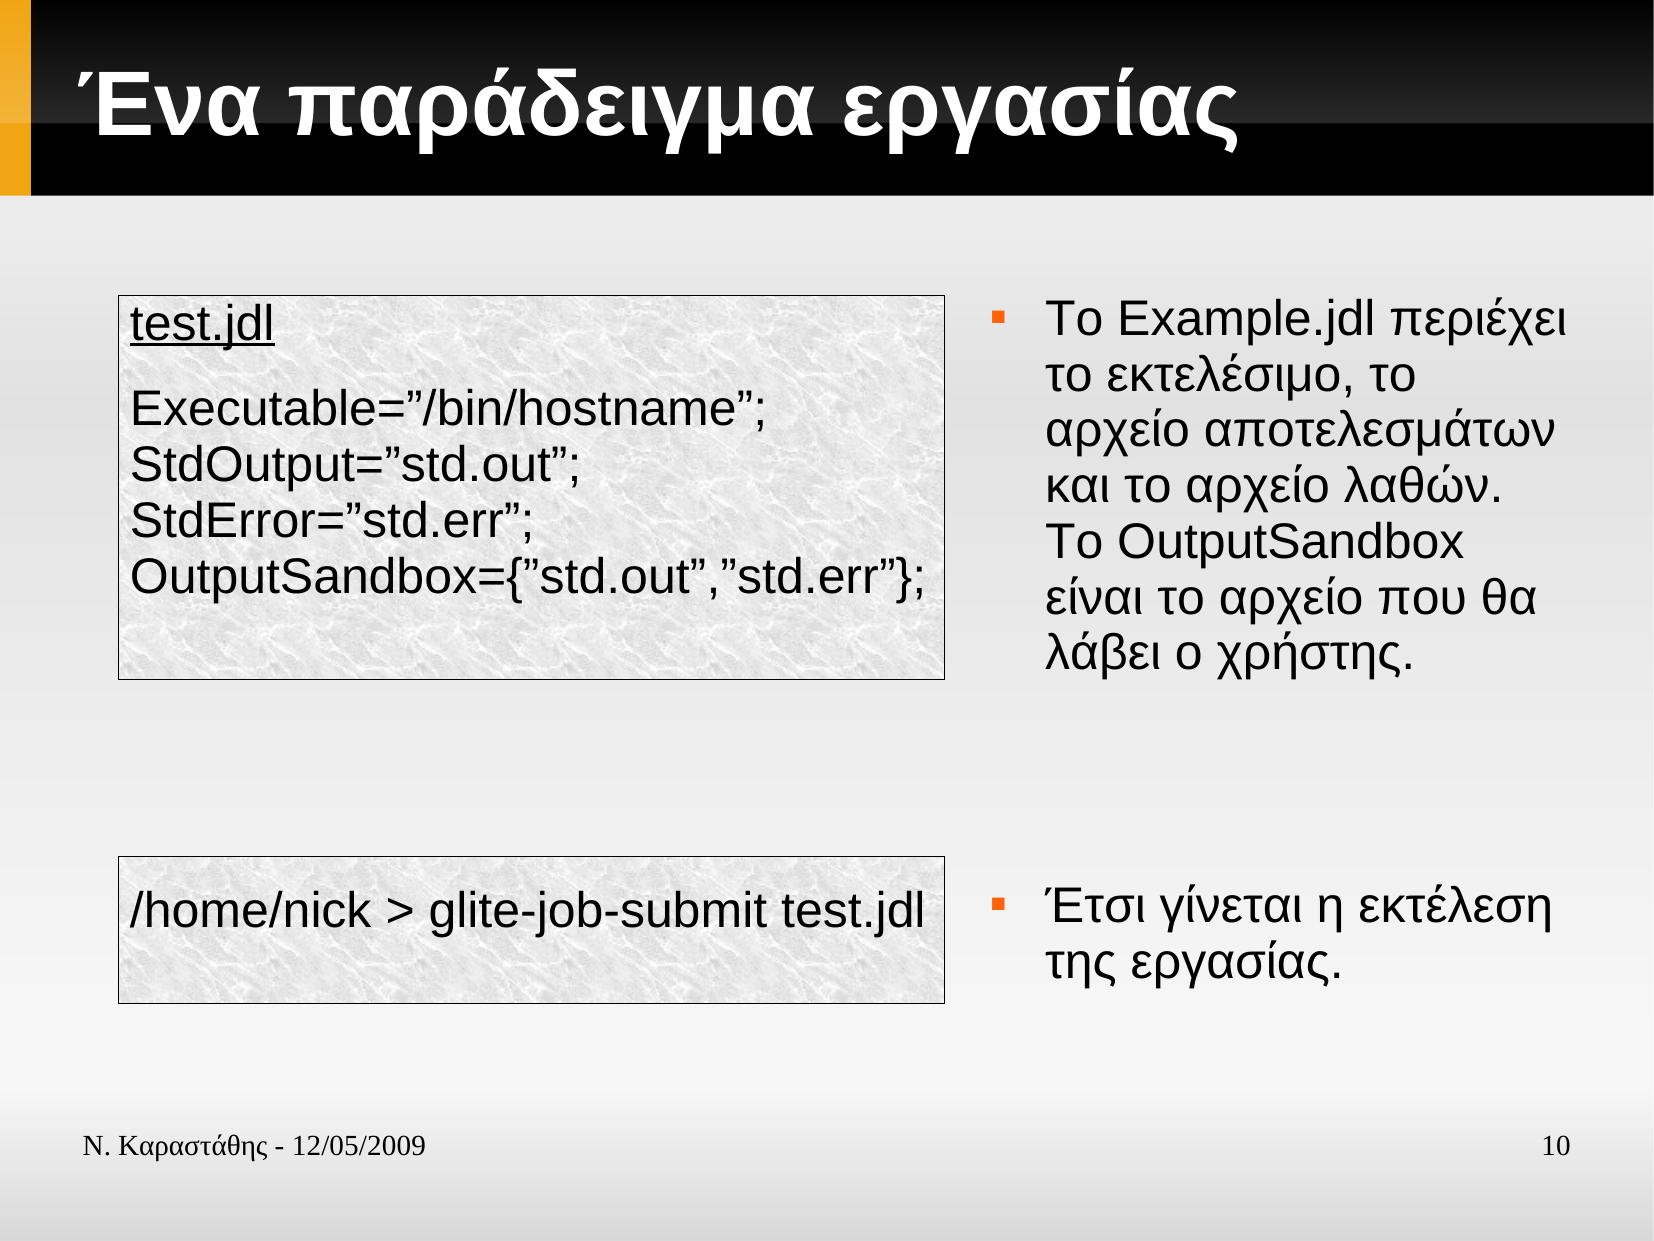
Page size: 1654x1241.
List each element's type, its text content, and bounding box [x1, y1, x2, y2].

list test.jdl Executable=”/bin/hostname”; StdOutput=”std.out”; StdError=”std.err”; OutputSandbox={”std.out”,”std.err”}; /home/nick > glite-job-submit test.jdl [59, 295, 945, 1114]
list To Example.jdl περιέχει το εκτελέσιμο, το αρχείο αποτελεσμάτων και το αρχείο λαθών. Το OutputSandbox είναι το αρχείο που θα λάβει ο χρήστης. Έτσι γίνεται η εκτέλεση της εργασίας. [974, 290, 1572, 1109]
picture [0, 0, 1654, 1241]
title Ένα παράδειγμα εργασίας [76, 0, 1565, 208]
